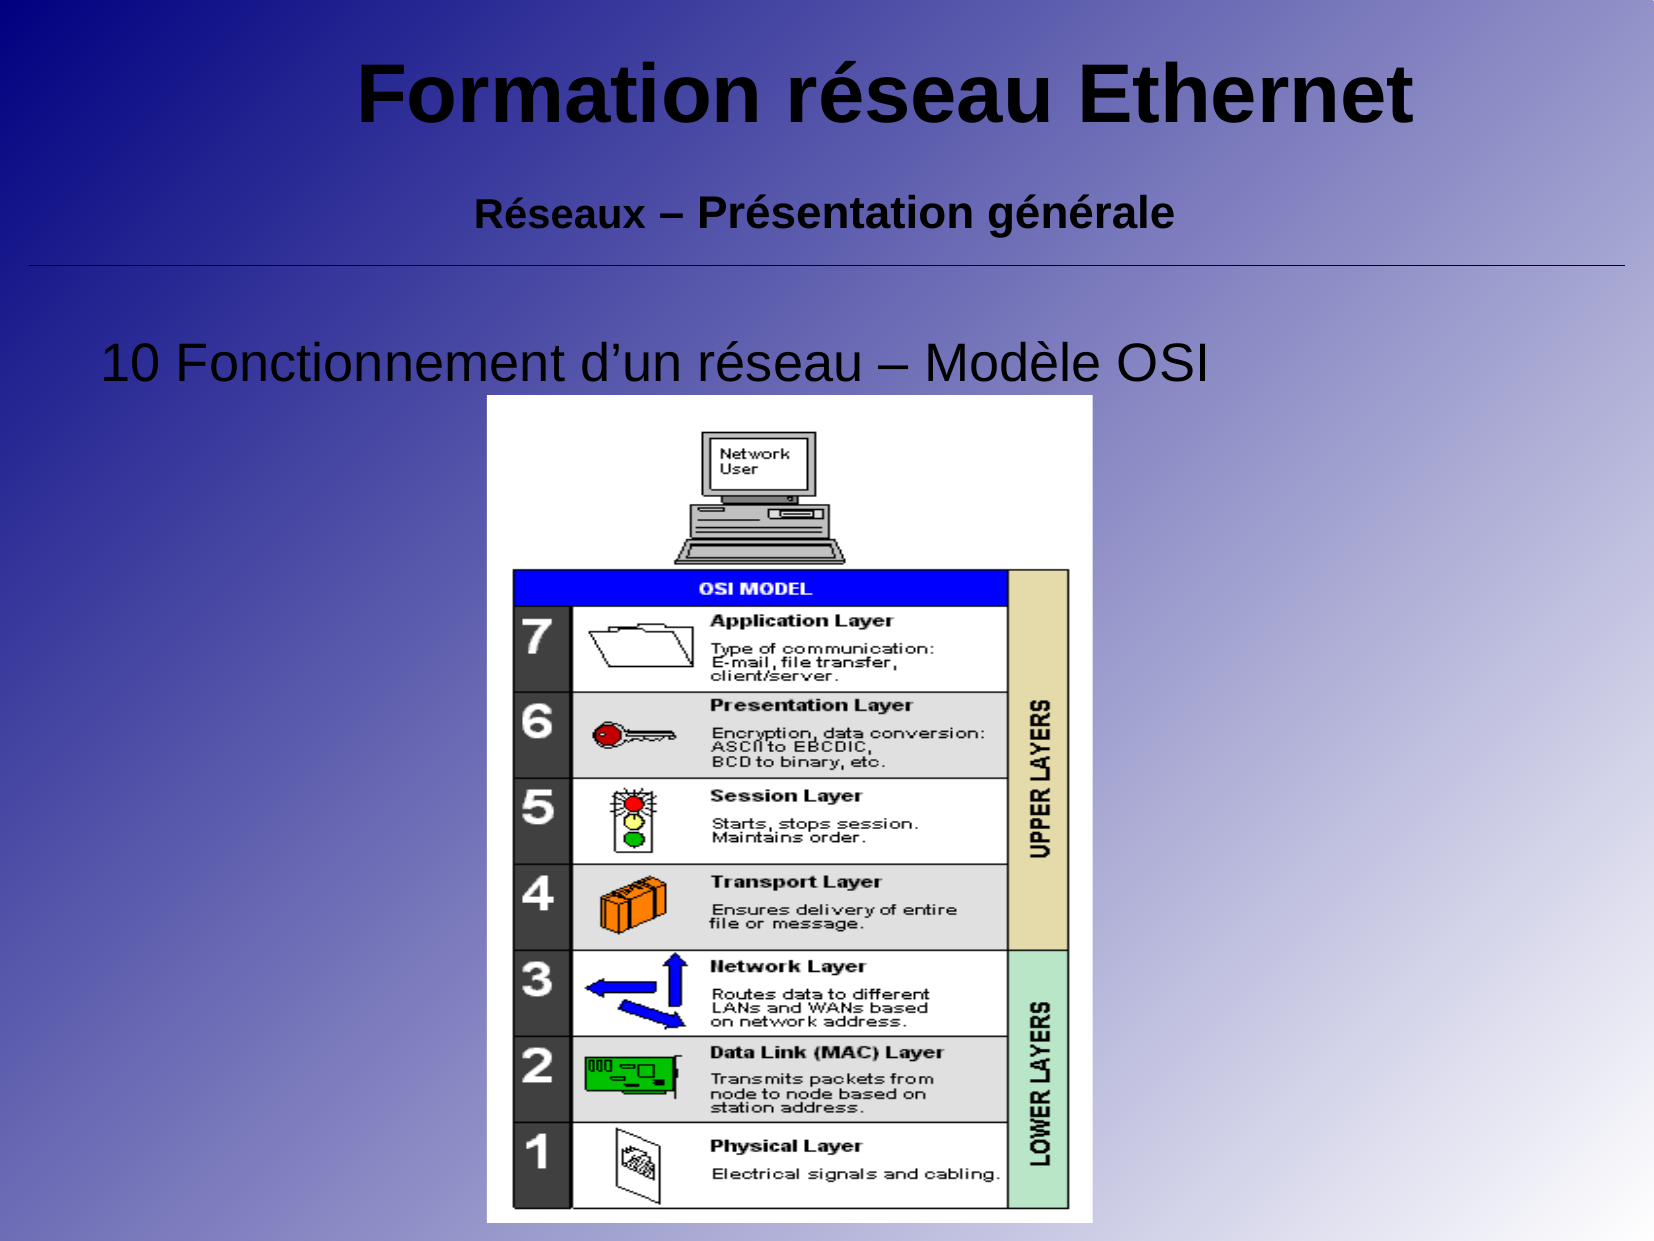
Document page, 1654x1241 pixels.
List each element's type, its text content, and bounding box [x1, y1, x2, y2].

text_box Réseaux – Présentation générale [29, 266, 1621, 354]
text_box Formation réseau Ethernet [324, 39, 1447, 148]
text_box Réseaux – Présentation générale [29, 177, 1621, 265]
picture [486, 395, 1093, 1223]
text_box 10 Fonctionnement d’un réseau – Modèle OSI [85, 324, 1227, 401]
